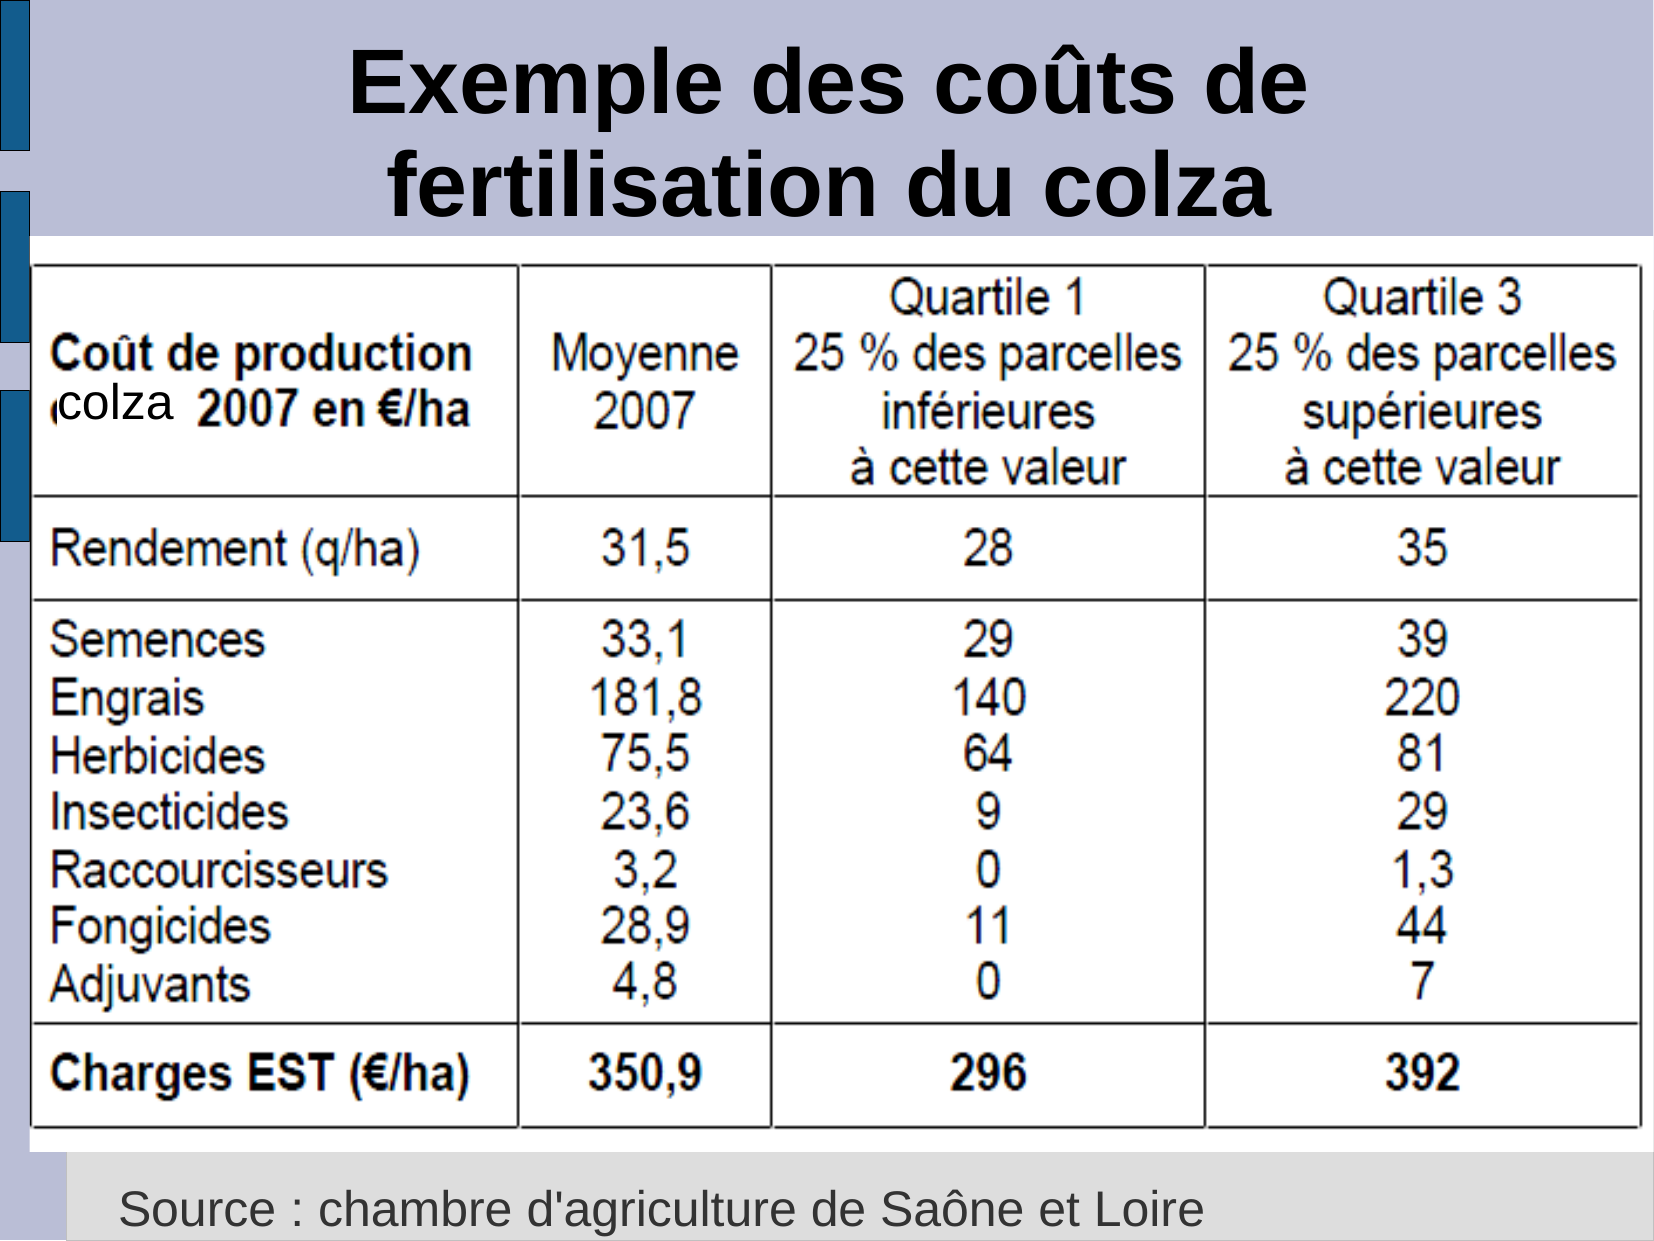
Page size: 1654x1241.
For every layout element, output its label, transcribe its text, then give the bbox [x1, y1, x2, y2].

text_box colza [57, 373, 197, 430]
title Exemple des coûts de fertilisation du colza [123, 29, 1536, 236]
picture [29, 236, 1654, 1152]
text_box Source : chambre d'agriculture de Saône et Loire [118, 1181, 1241, 1241]
